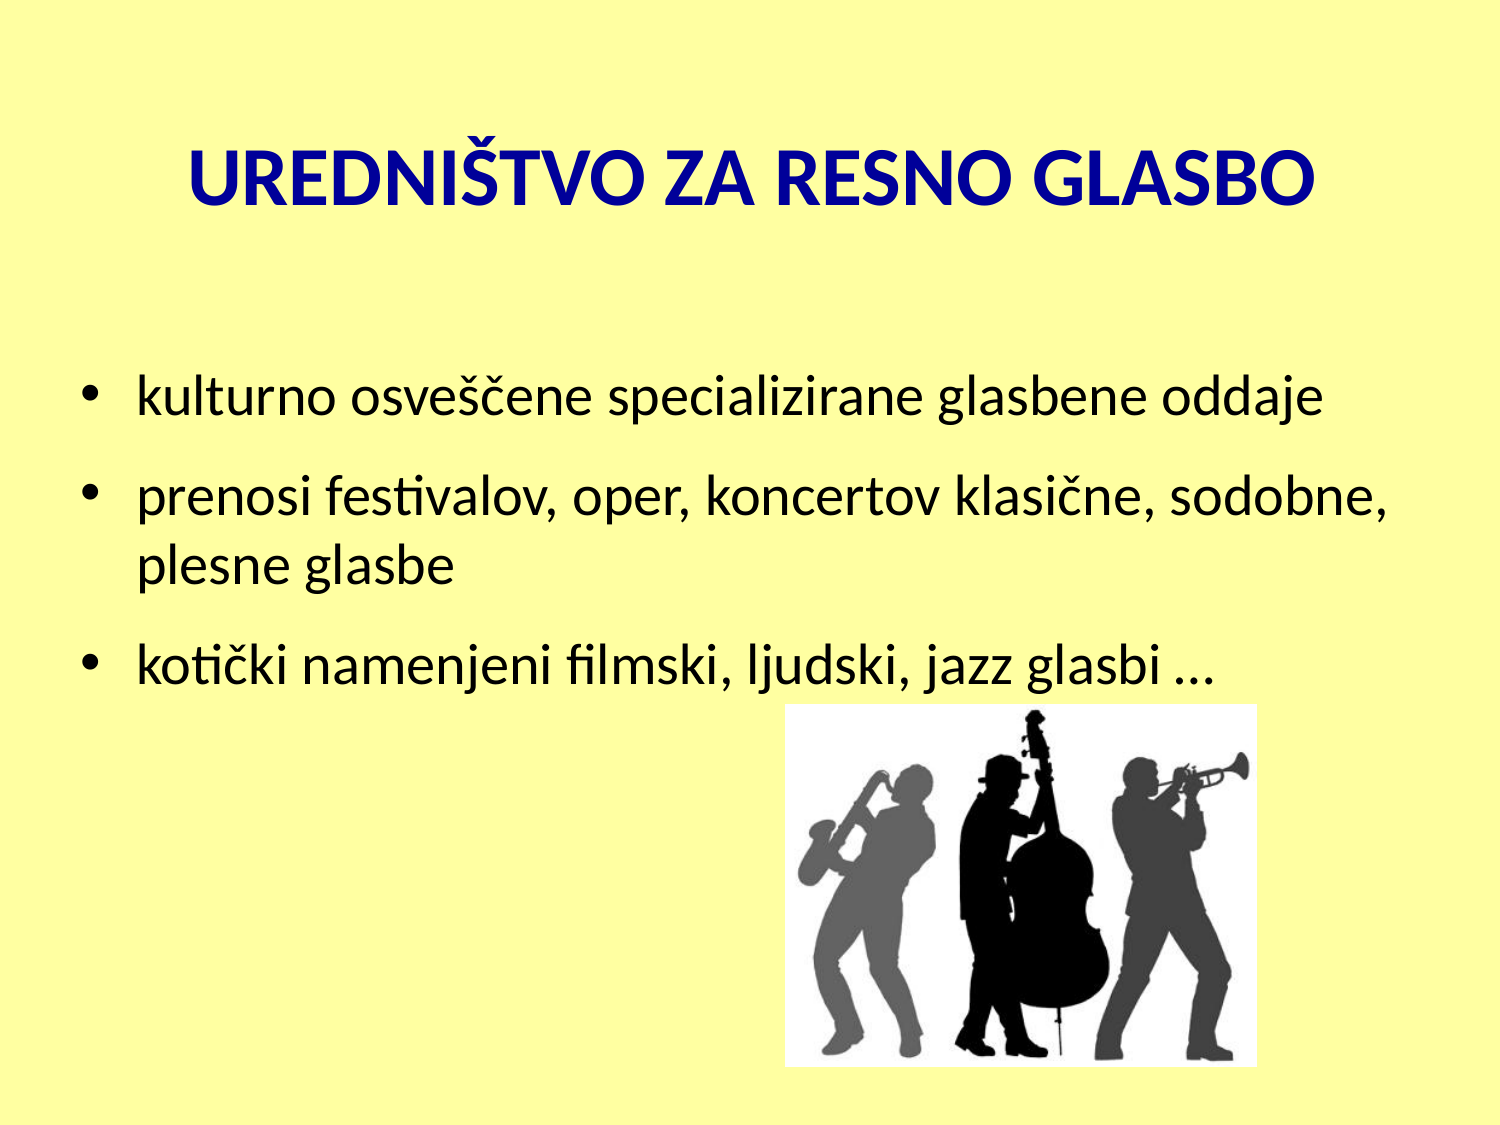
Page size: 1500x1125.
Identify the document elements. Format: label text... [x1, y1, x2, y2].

title UREDNIŠTVO ZA RESNO GLASBO [76, 78, 1427, 266]
picture [785, 704, 1257, 1067]
list kulturno osveščene specializirane glasbene oddaje prenosi festivalov, oper, koncertov klasične, sodobne, plesne glasbe kotički namenjeni filmski, ljudski, jazz glasbi … [64, 349, 1415, 1093]
